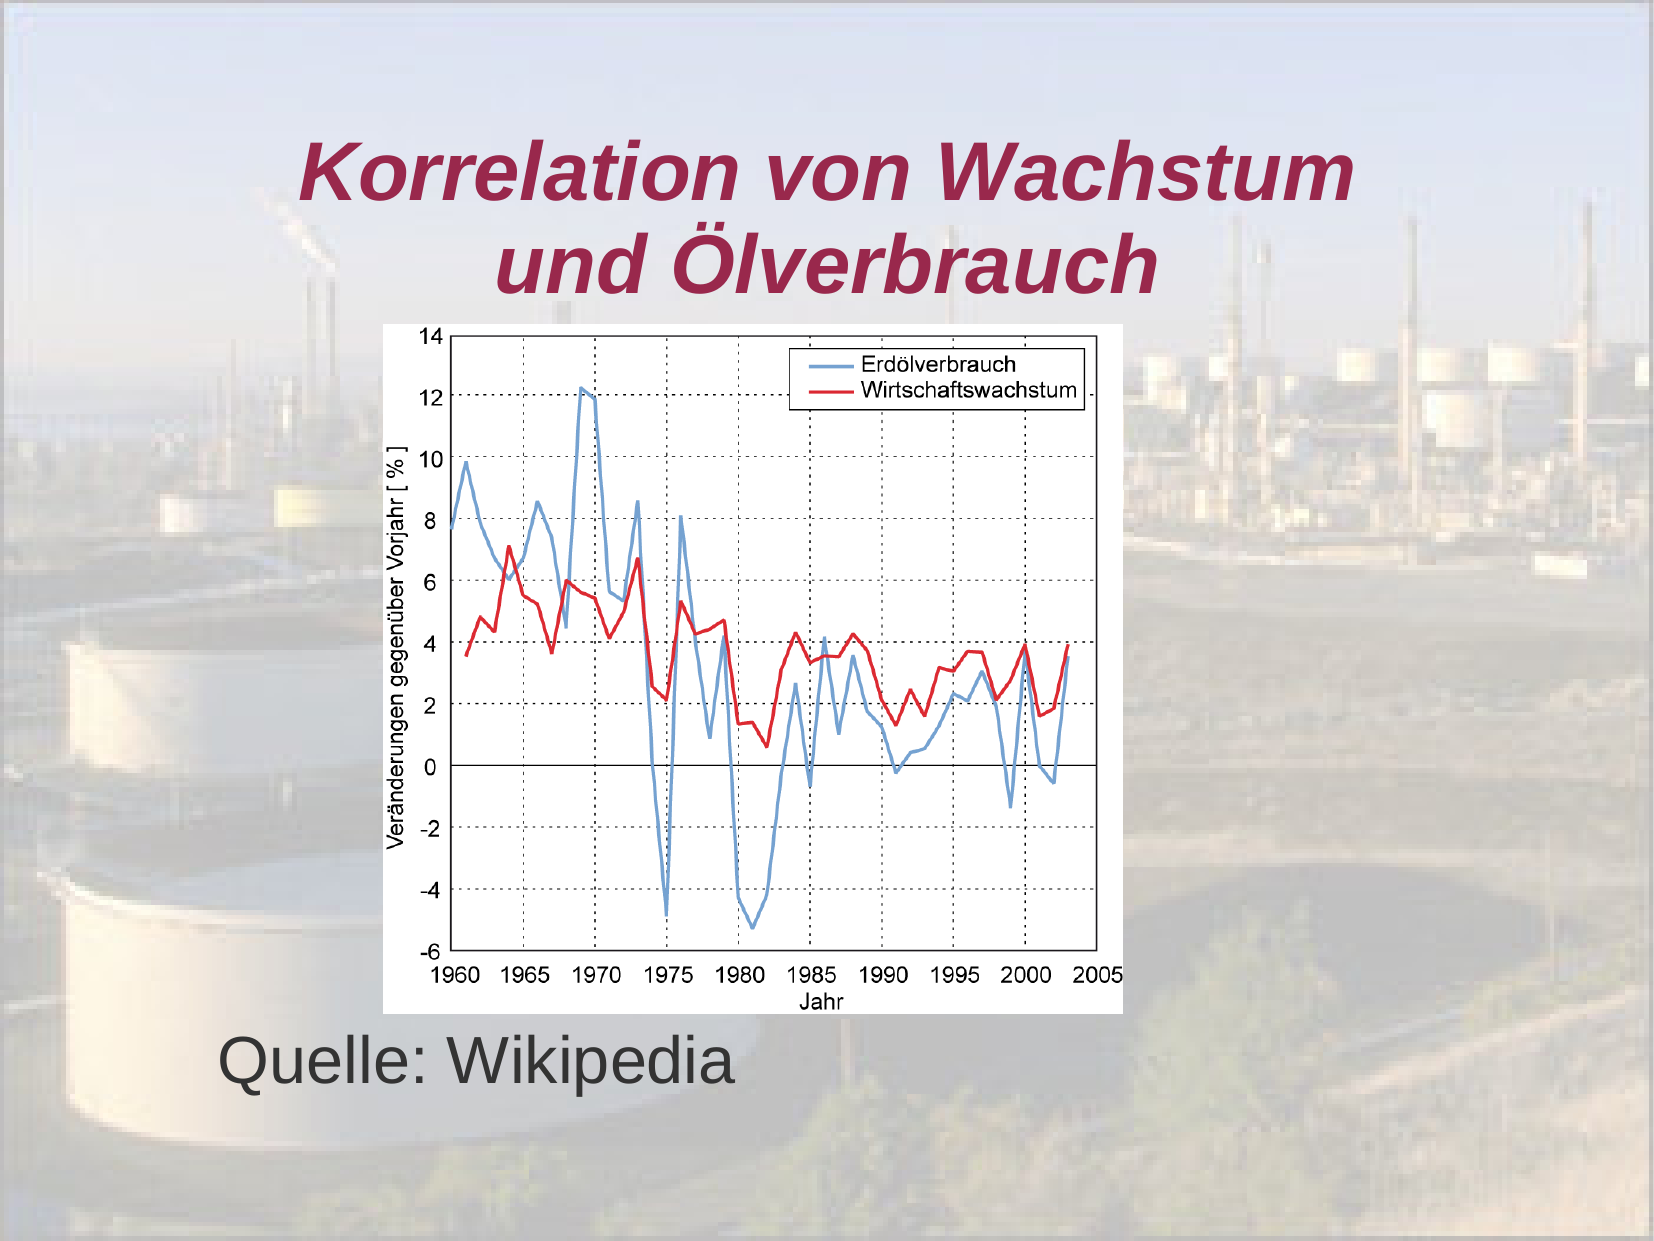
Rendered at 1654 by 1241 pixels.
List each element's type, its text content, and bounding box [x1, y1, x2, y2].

list Quelle: Wikipedia [134, 350, 1516, 1170]
title Korrelation von Wachstum und Ölverbrauch [121, 114, 1534, 322]
picture [0, 0, 1654, 1241]
